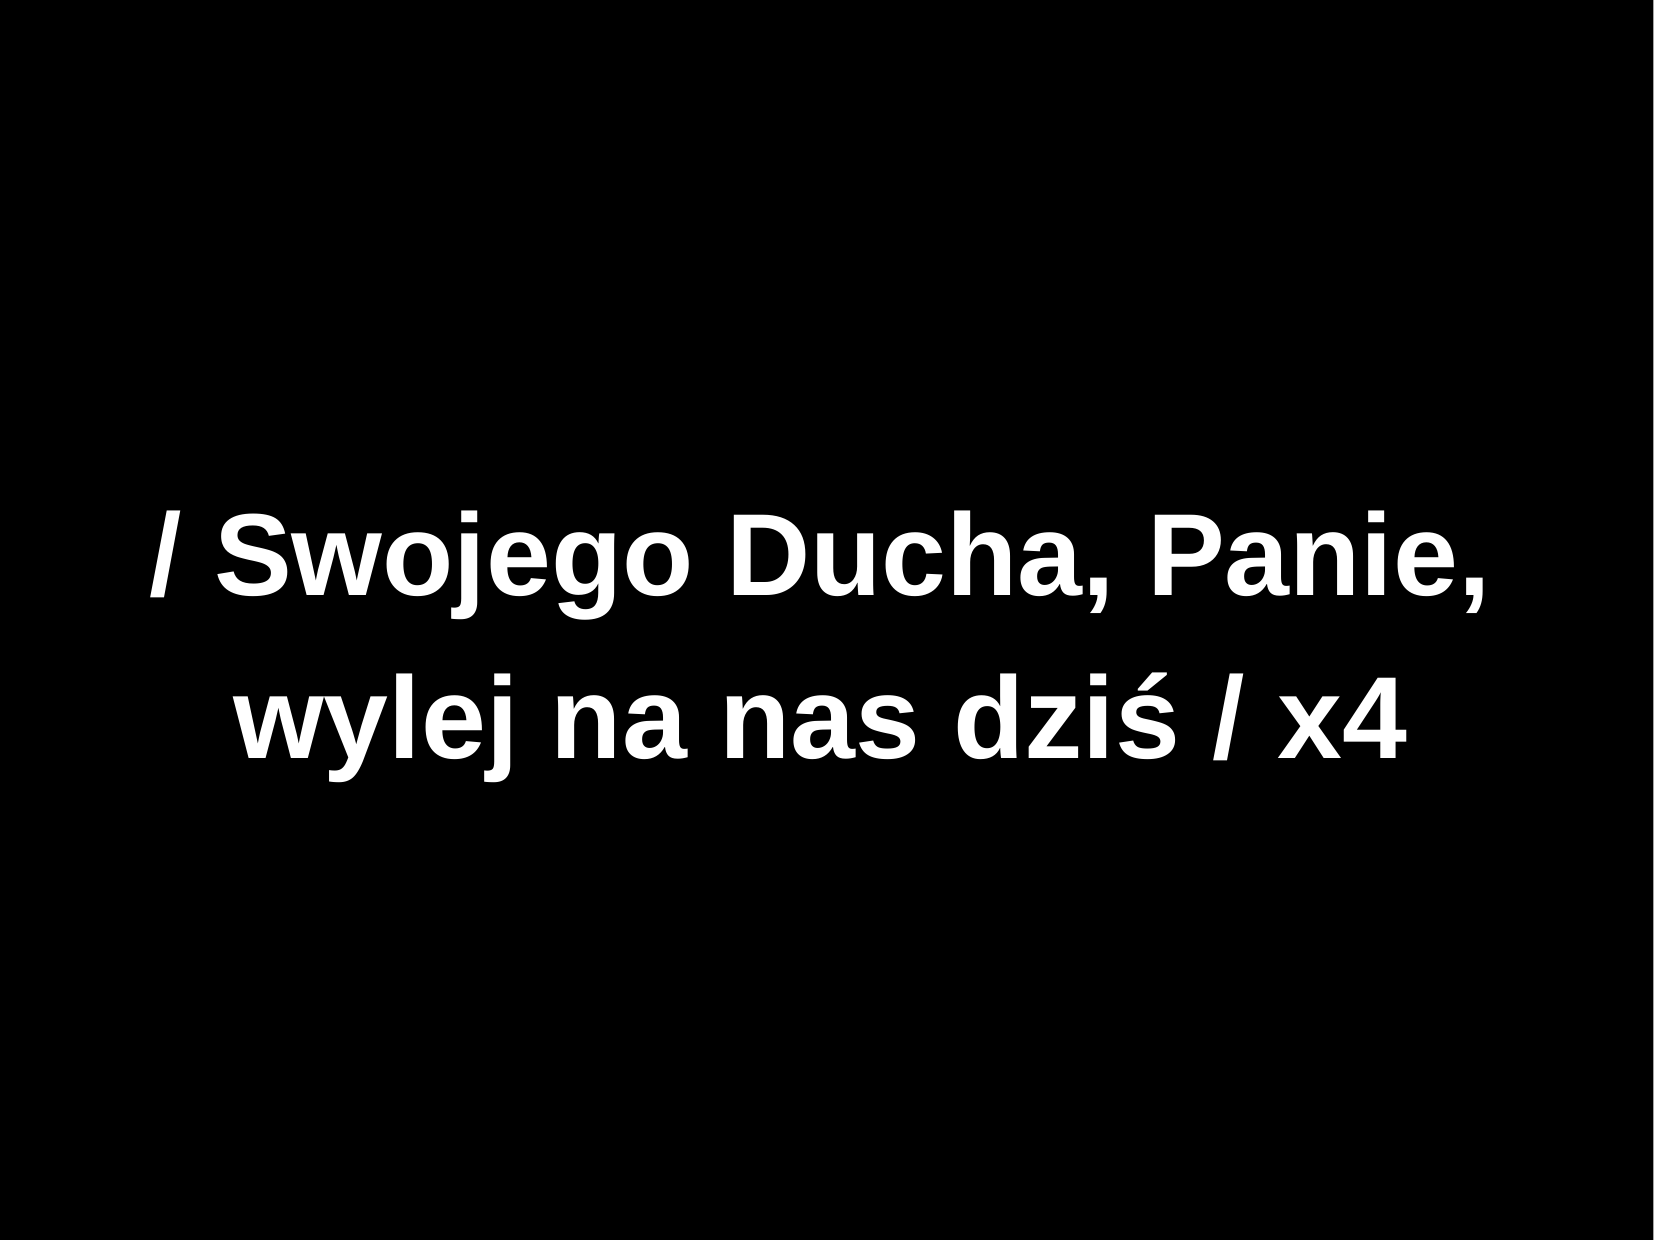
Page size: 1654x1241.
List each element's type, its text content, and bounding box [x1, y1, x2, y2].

subtitle / Swojego Ducha, Panie, wylej na nas dziś / x4 [0, 0, 1642, 1241]
